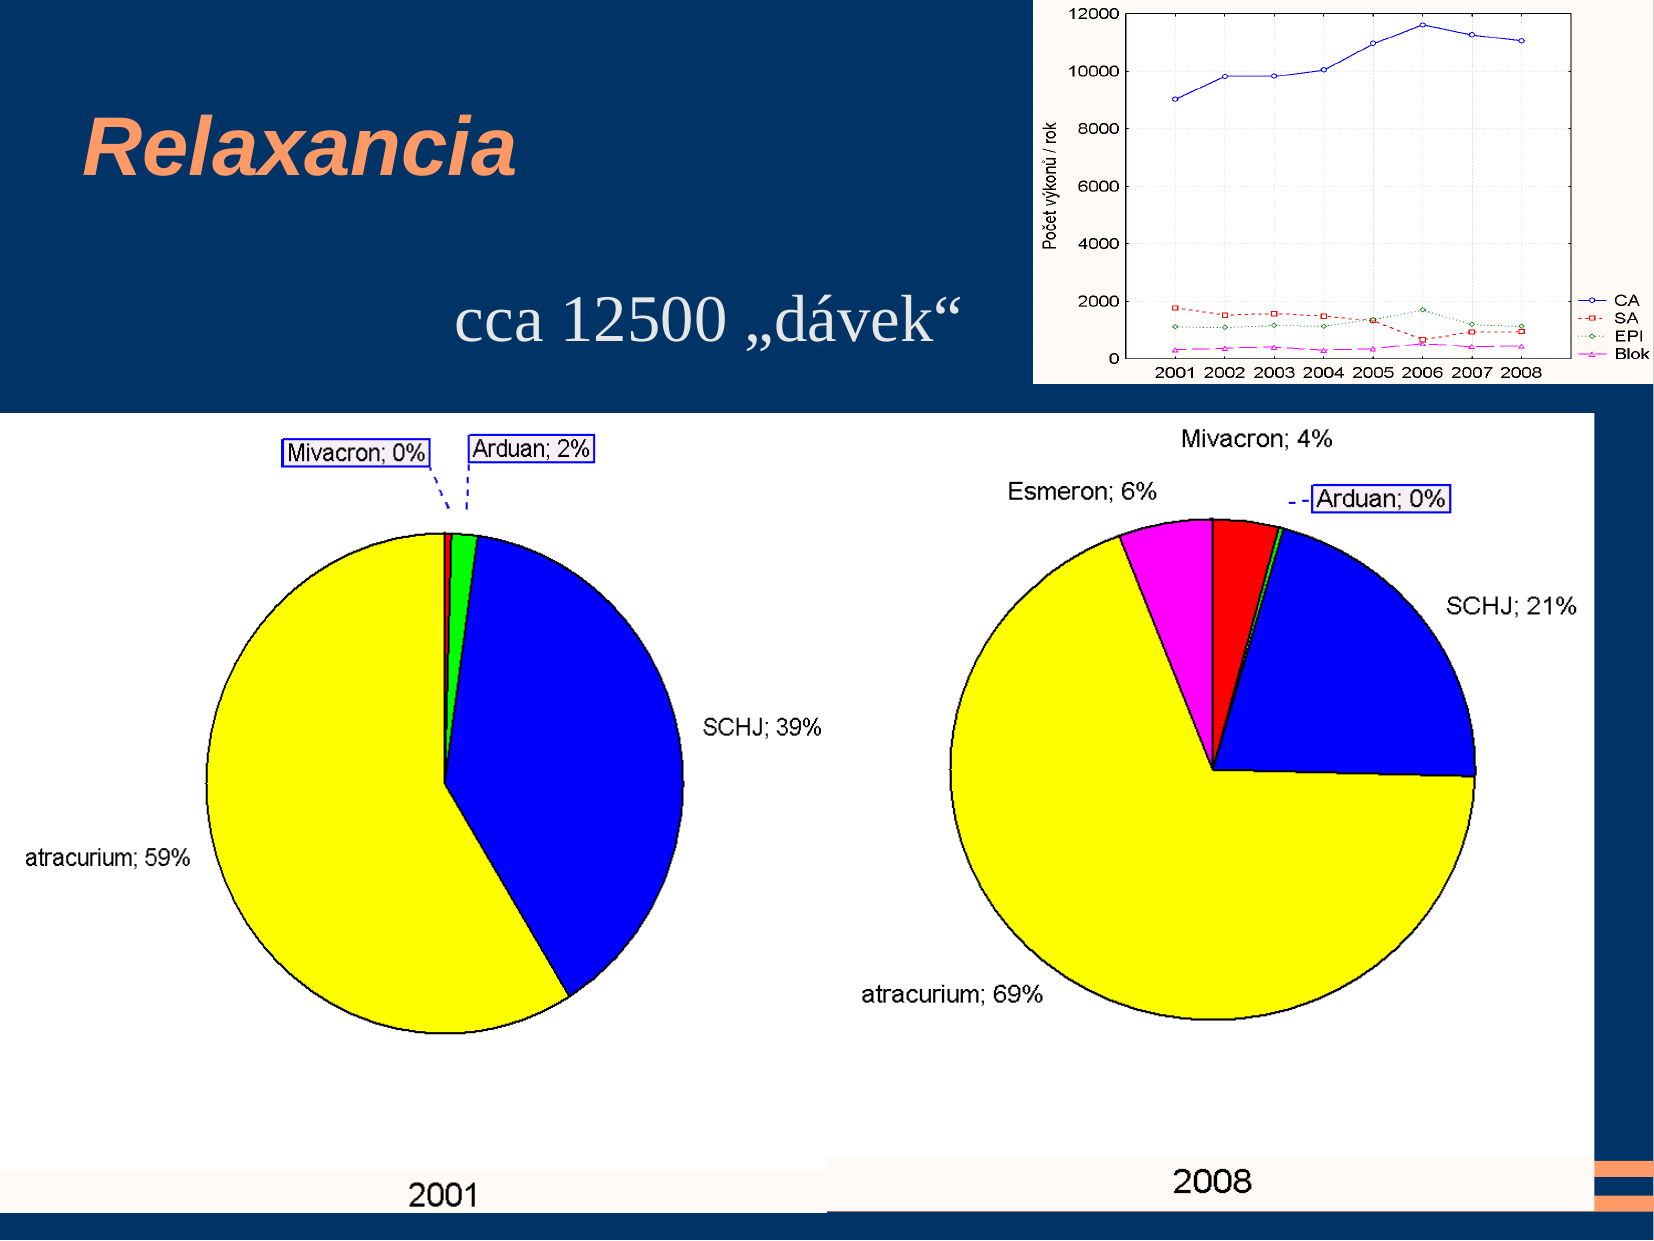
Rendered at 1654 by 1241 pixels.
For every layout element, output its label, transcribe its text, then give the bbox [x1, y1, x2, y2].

title Relaxancia [82, 56, 1033, 250]
picture [1033, 0, 1654, 384]
list cca 12500 „dávek“ [82, 290, 1571, 413]
picture [0, 413, 1595, 1213]
